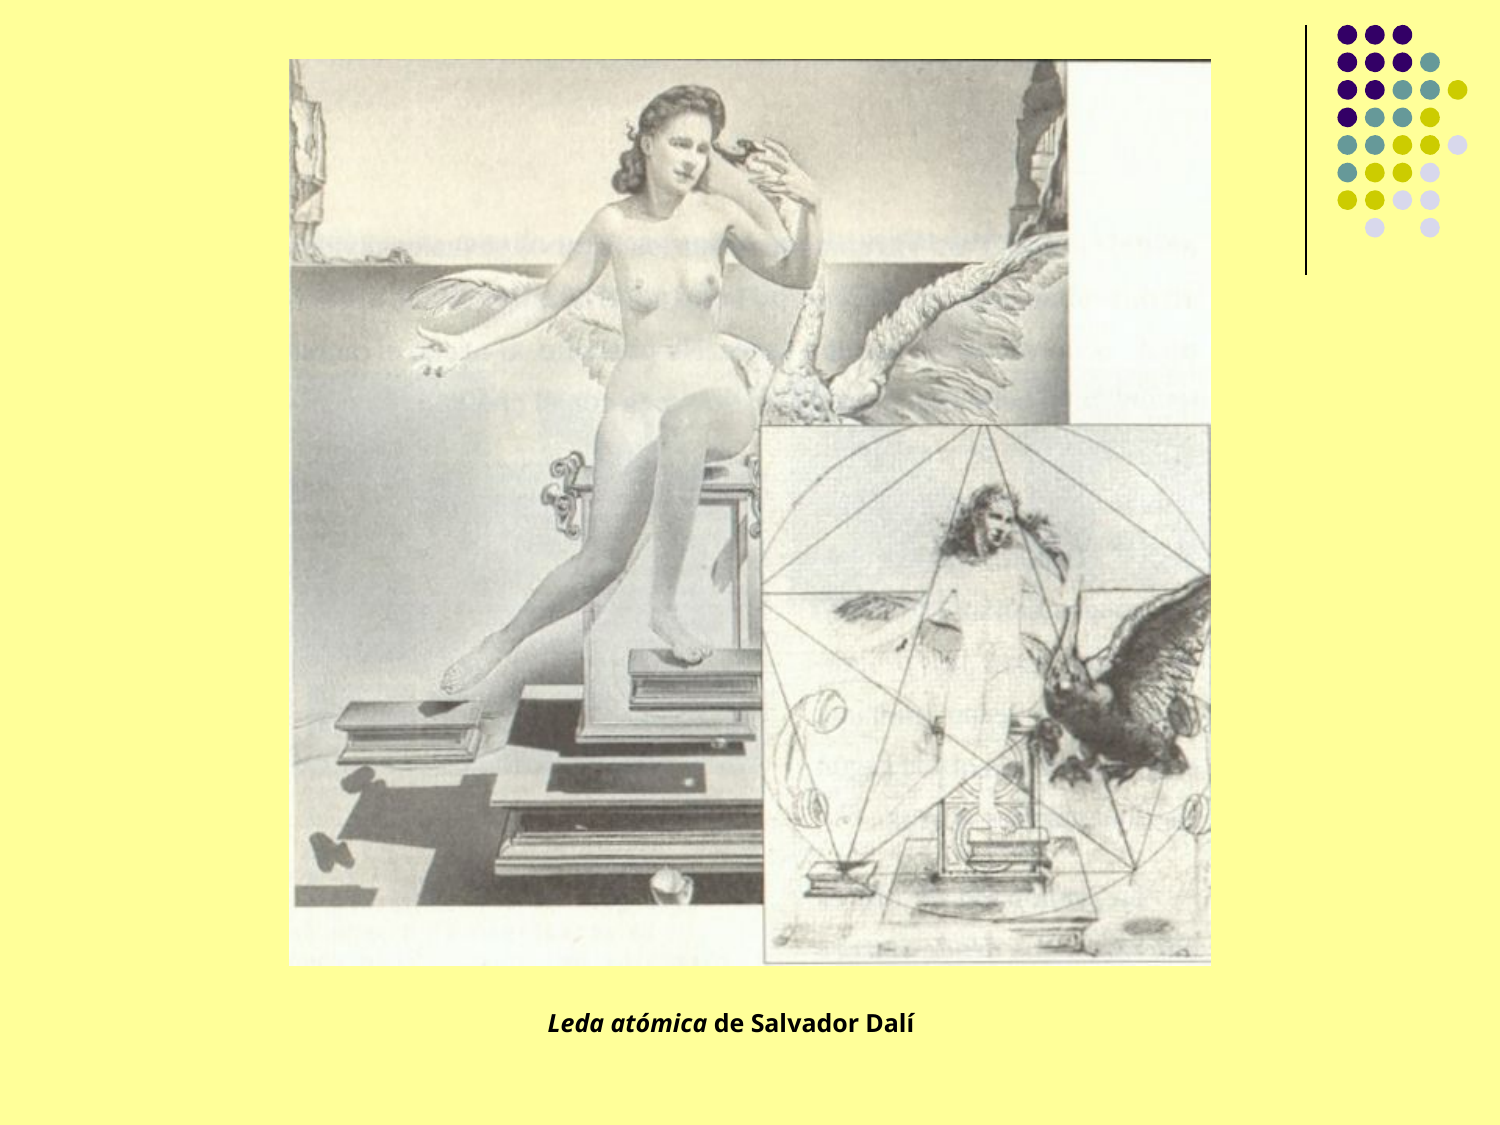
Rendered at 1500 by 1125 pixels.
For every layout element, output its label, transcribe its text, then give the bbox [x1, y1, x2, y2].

text_box Leda atómica de Salvador Dalí [387, 999, 1075, 1046]
picture [289, 59, 1211, 966]
